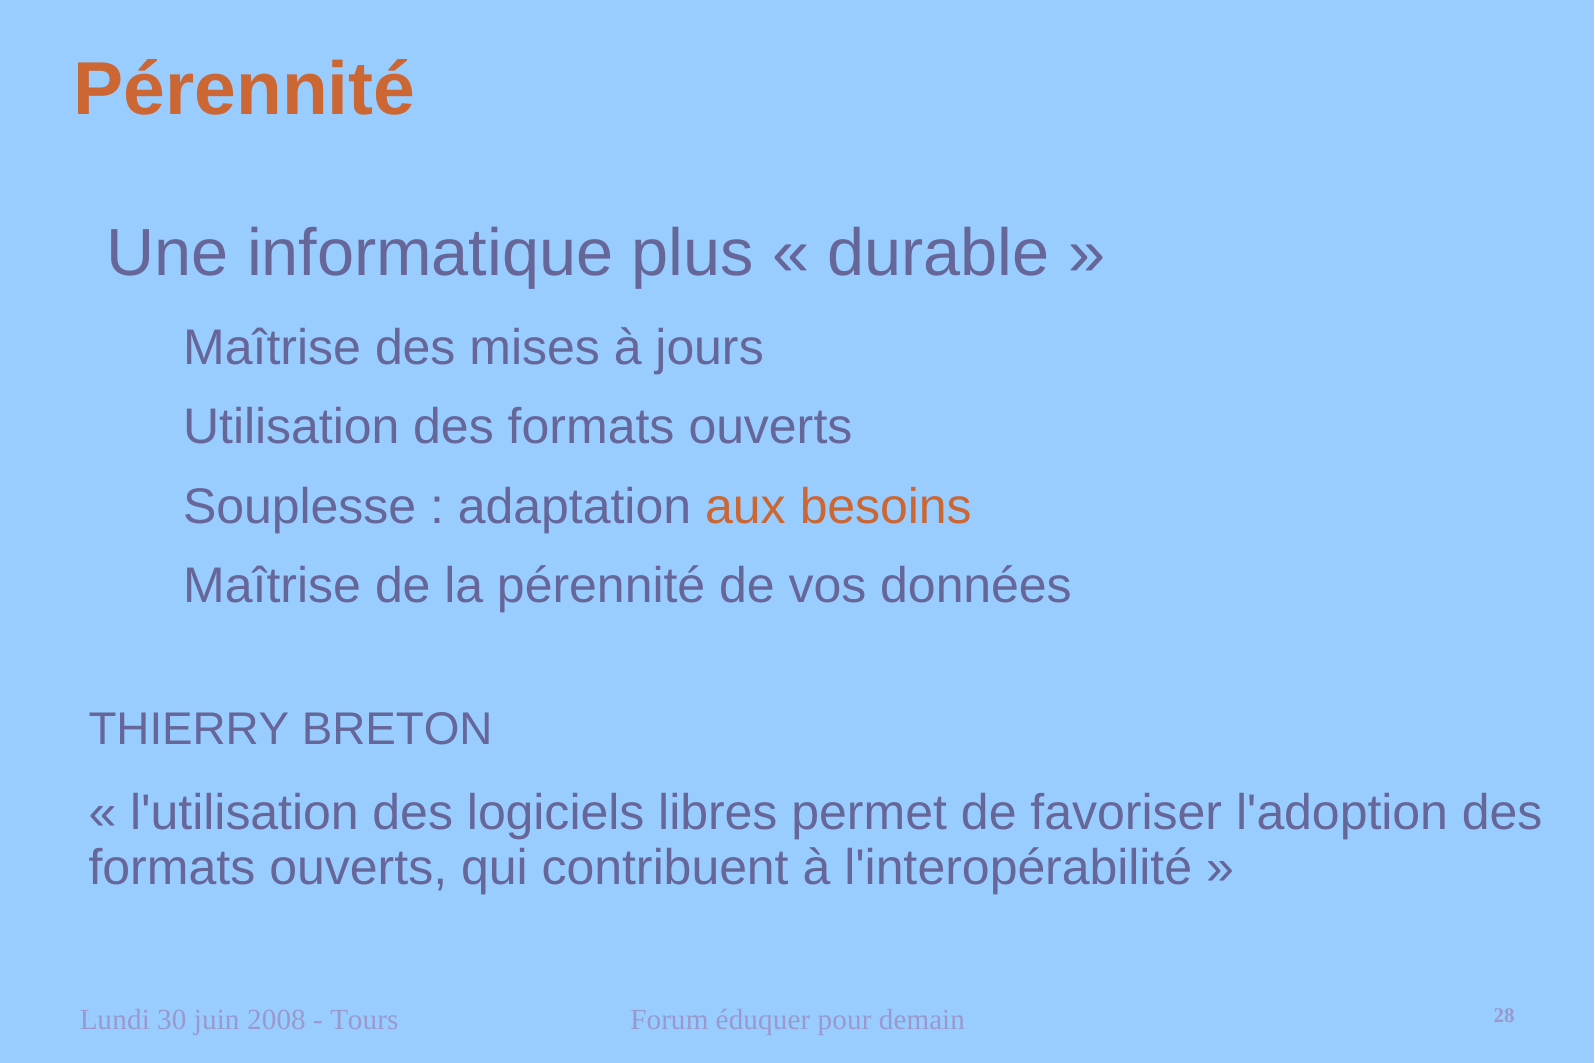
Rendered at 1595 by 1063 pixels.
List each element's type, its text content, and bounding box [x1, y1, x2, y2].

list Une informatique plus « durable » Maîtrise des mises à jours Utilisation des formats ouverts Souplesse : adaptation aux besoins Maîtrise de la pérennité de vos données THIERRY BRETON « l'utilisation des logiciels libres permet de favoriser l'adoption des formats ouverts, qui contribuent à l'interopérabilité » [88, 214, 1577, 1034]
title Pérennité [74, 0, 1510, 178]
